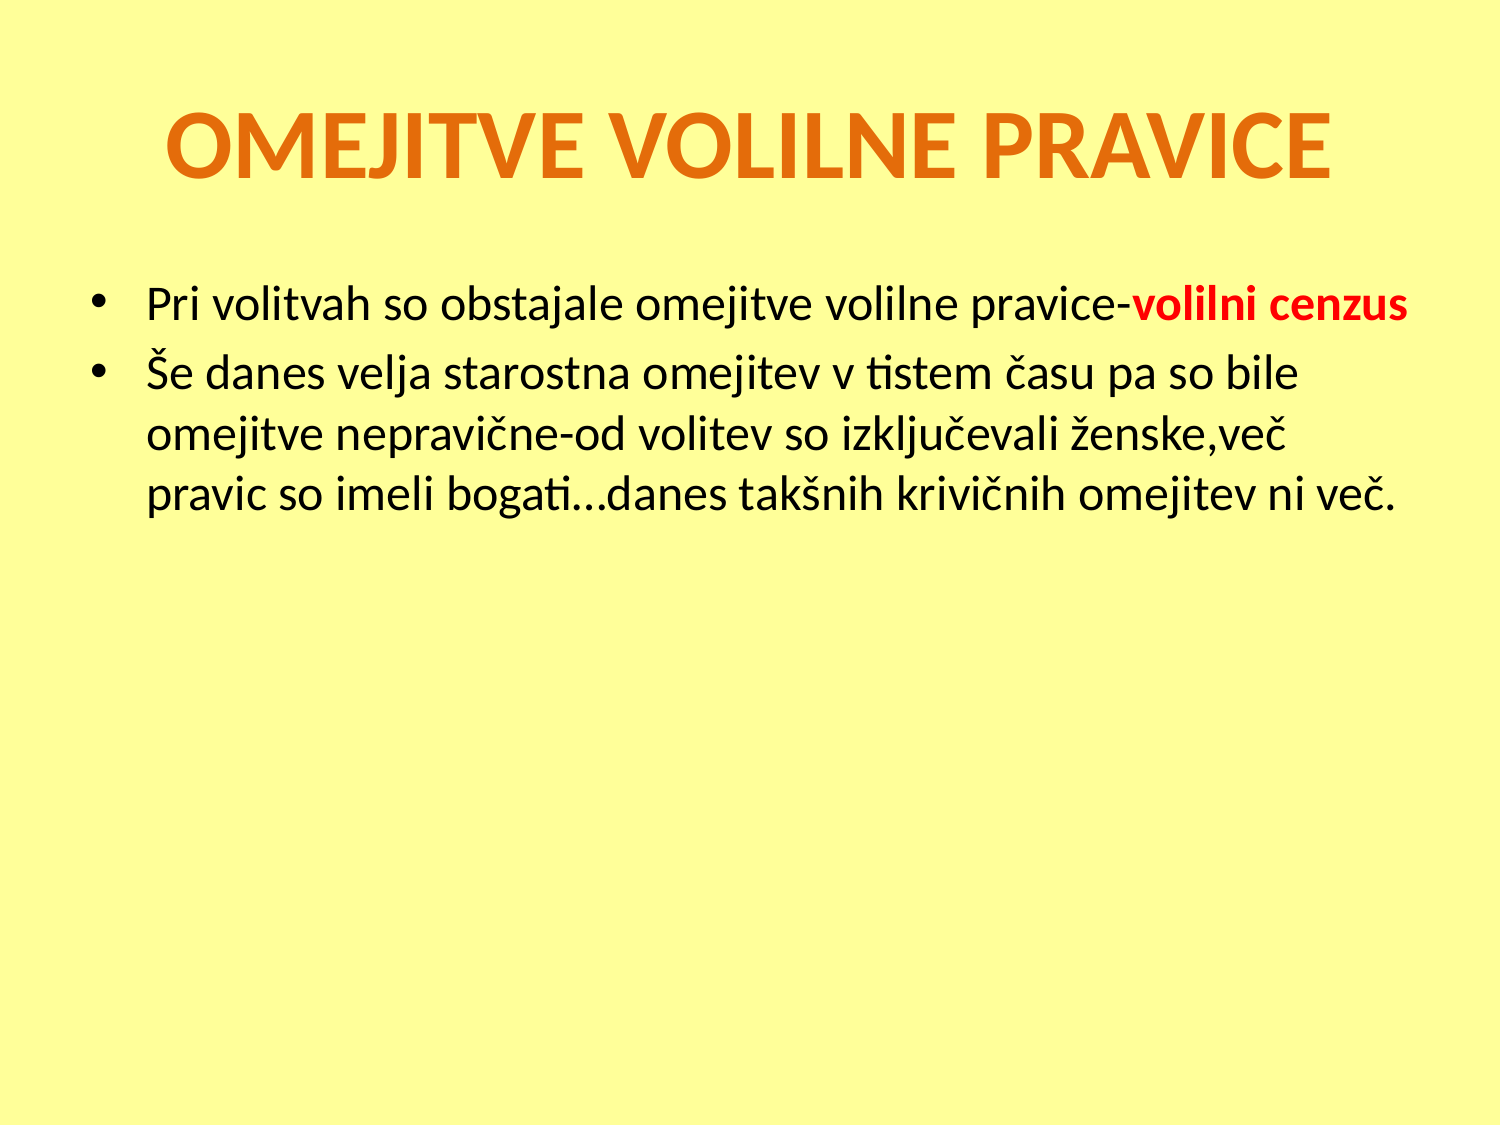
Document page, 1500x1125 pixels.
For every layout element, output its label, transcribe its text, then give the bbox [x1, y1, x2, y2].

list Pri volitvah so obstajale omejitve volilne pravice-volilni cenzus Še danes velja starostna omejitev v tistem času pa so bile omejitve nepravične-od volitev so izključevali ženske,več pravic so imeli bogati…danes takšnih krivičnih omejitev ni več. [75, 262, 1425, 1005]
title OMEJITVE VOLILNE PRAVICE [75, 45, 1425, 233]
